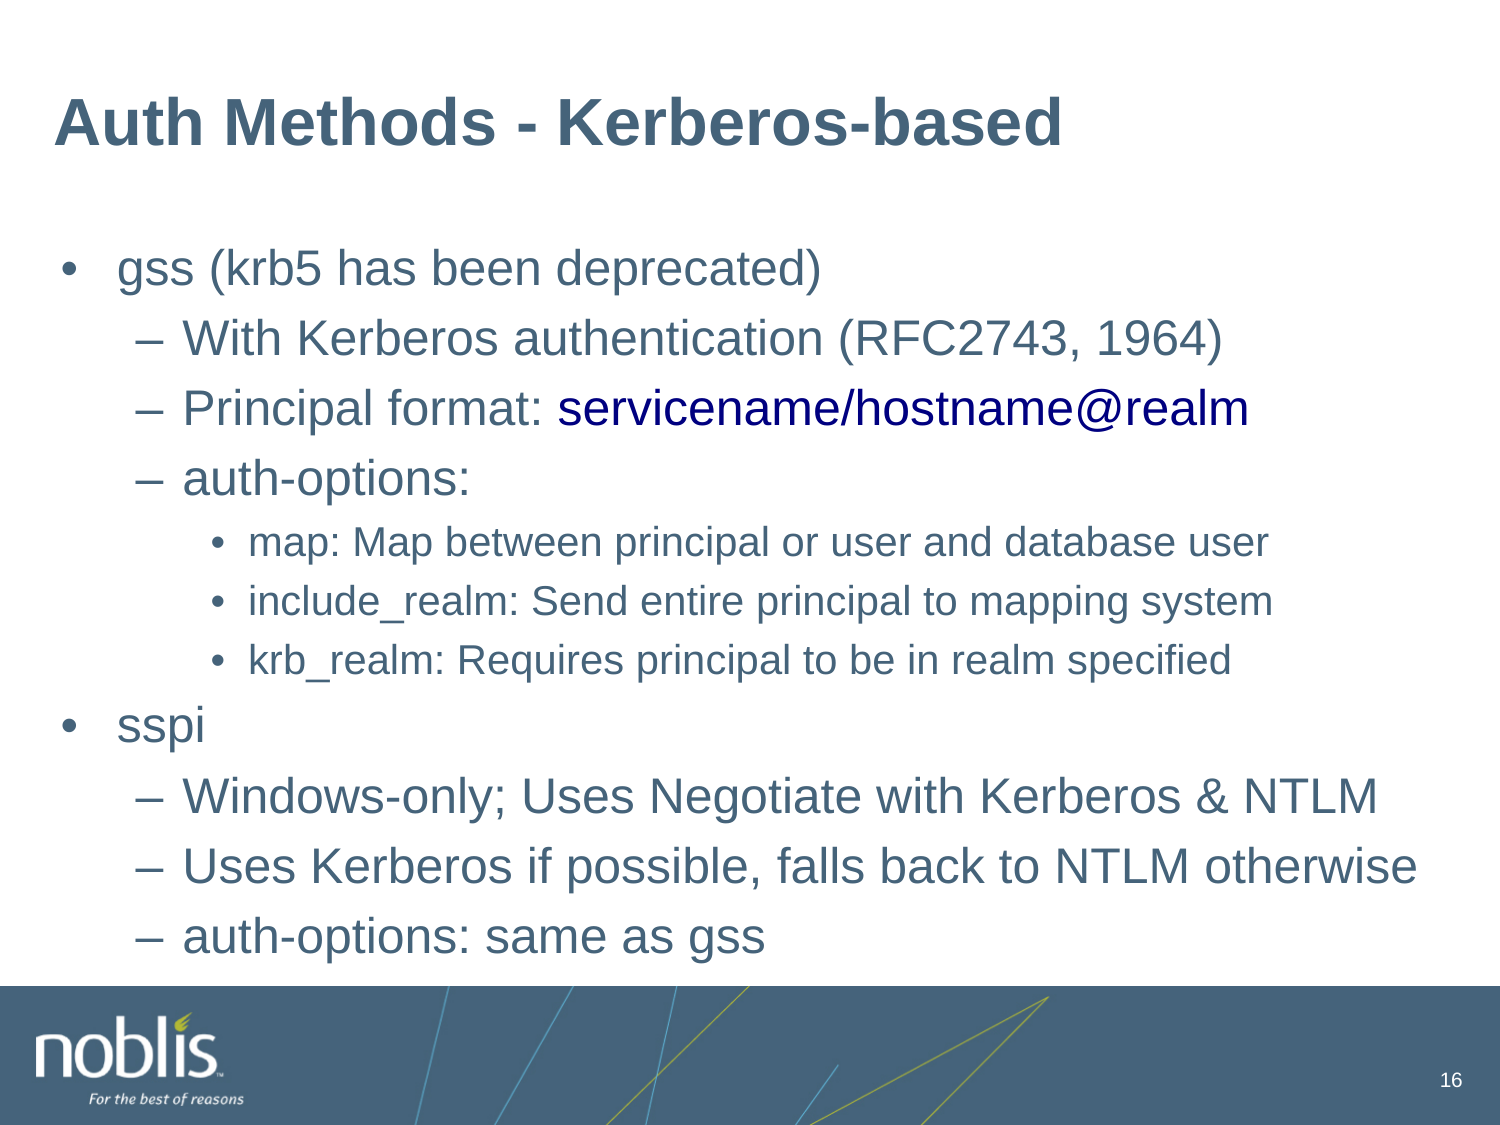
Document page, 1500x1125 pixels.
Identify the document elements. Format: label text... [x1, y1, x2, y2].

picture [0, 986, 1500, 1125]
title Auth Methods - Kerberos-based [53, 38, 1438, 211]
list gss (krb5 has been deprecated) With Kerberos authentication (RFC2743, 1964) Principal format: servicename/hostname@realm auth-options: map: Map between principal or user and database user include_realm: Send entire principal to mapping system krb_realm: Requires principal to be in realm specified sspi Windows-only; Uses Negotiate with Kerberos & NTLM Uses Kerberos if possible, falls back to NTLM otherwise auth-options: same as gss [60, 239, 1437, 987]
